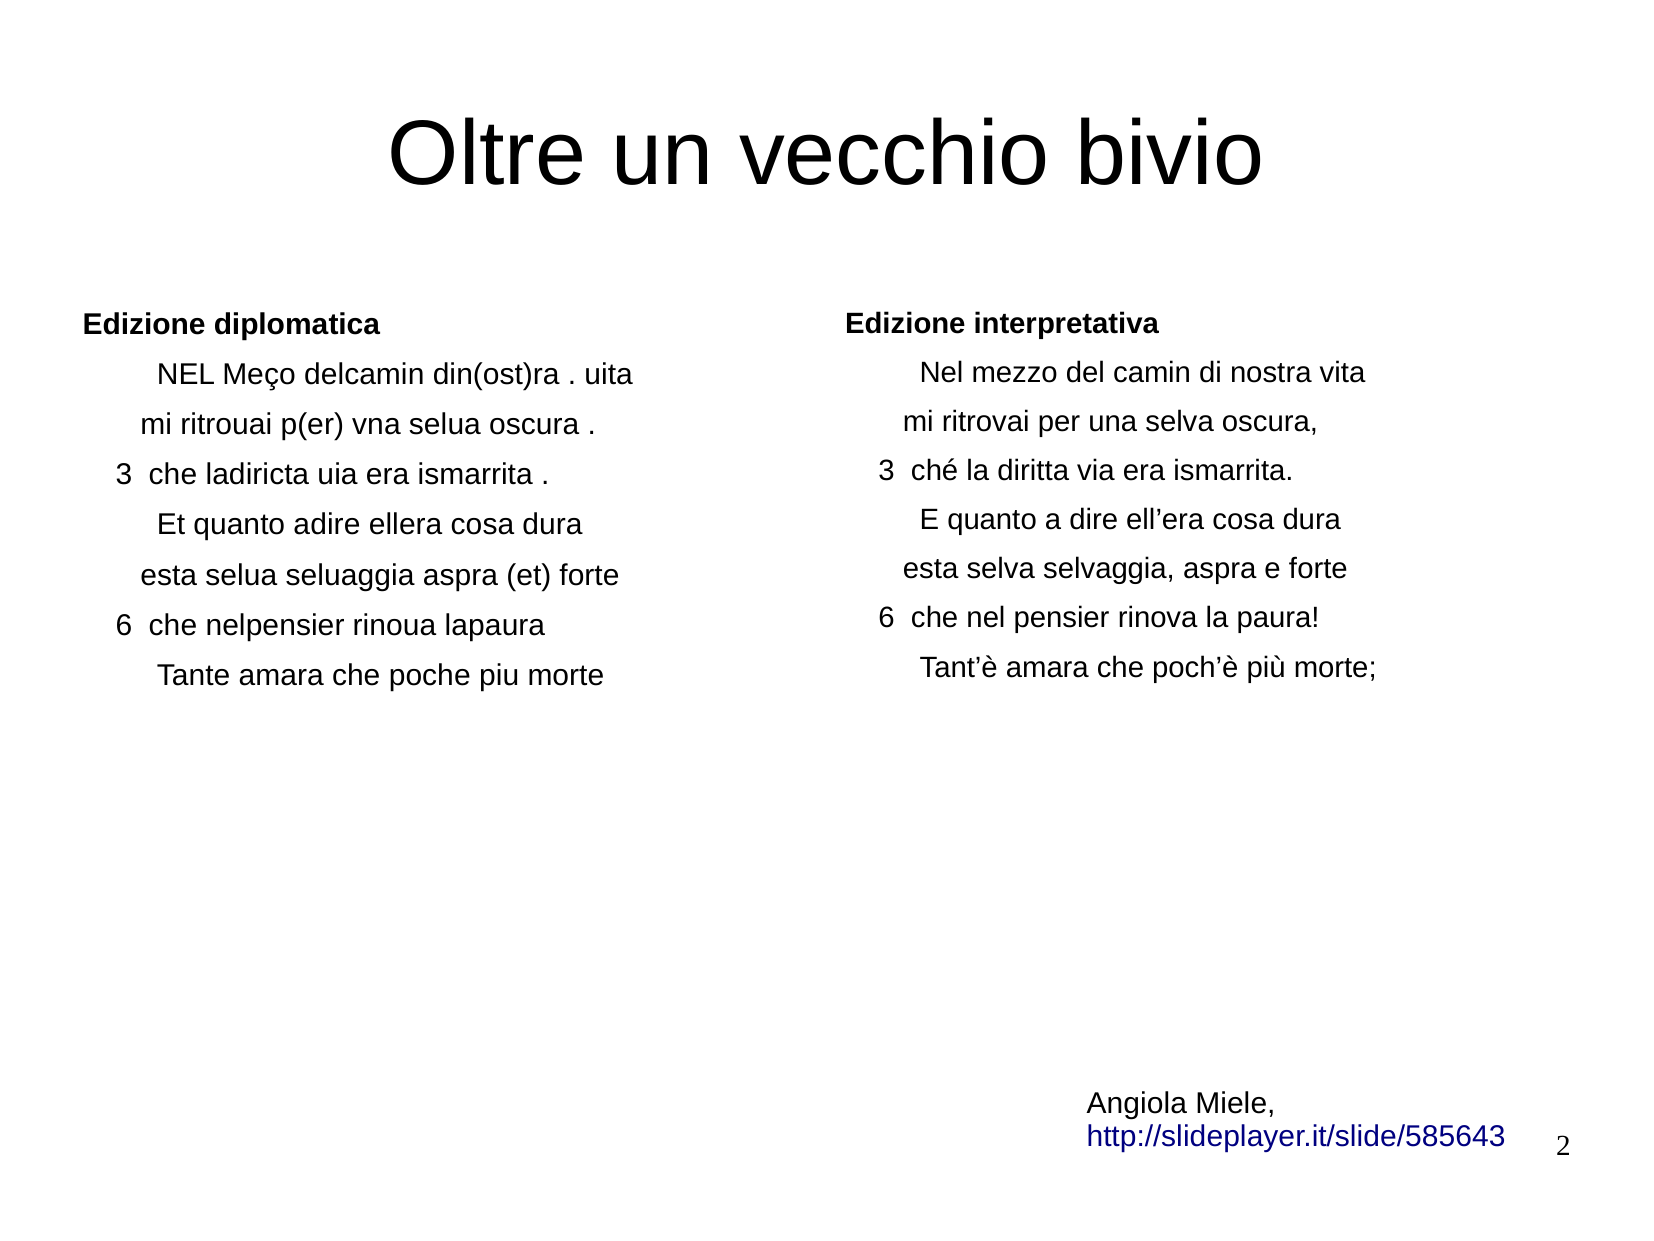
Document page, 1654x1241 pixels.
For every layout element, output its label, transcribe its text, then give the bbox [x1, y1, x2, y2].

list Angiola Miele, http://slideplayer.it/slide/585643 [1086, 1085, 1512, 1176]
list Edizione diplomatica NEL Meço delcamin din(ost)ra . uita mi ritrouai p(er) vna selua oscura . 3 che ladiricta uia era ismarrita . Et quanto adire ellera cosa dura esta selua seluaggia aspra (et) forte 6 che nelpensier rinoua lapaura Tante amara che poche piu morte [82, 290, 875, 697]
list Edizione interpretativa Nel mezzo del camin di nostra vita mi ritrovai per una selva oscura, 3 ché la diritta via era ismarrita. E quanto a dire ell’era cosa dura esta selva selvaggia, aspra e forte 6 che nel pensier rinova la paura! Tant’è amara che poch’è più morte; [845, 290, 1560, 686]
title Oltre un vecchio bivio [82, 49, 1571, 257]
